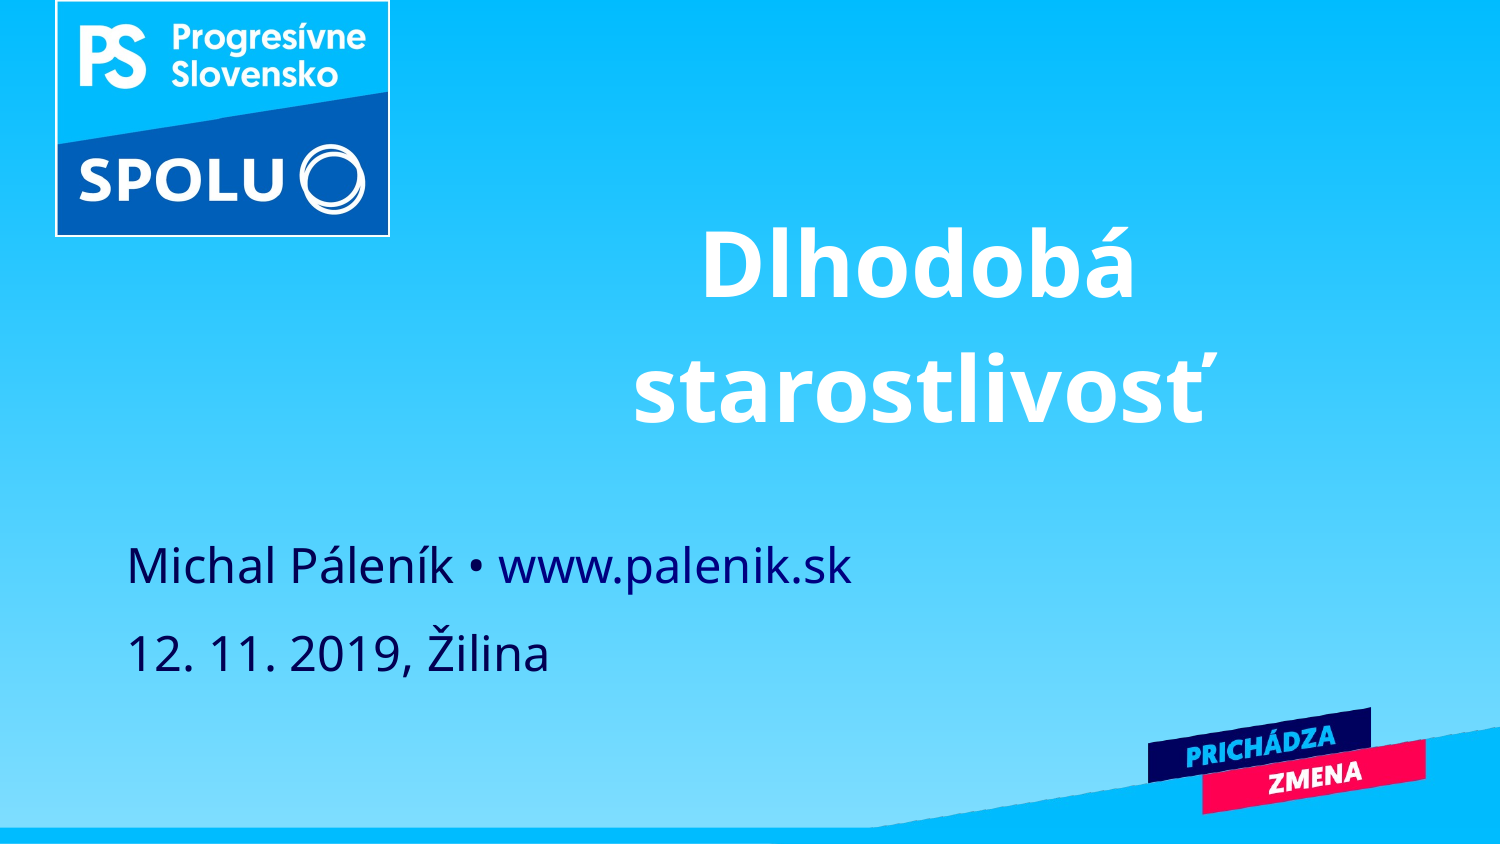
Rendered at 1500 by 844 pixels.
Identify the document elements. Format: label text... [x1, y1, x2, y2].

list Michal Páleník • www.palenik.sk 12. 11. 2019, Žilina [75, 531, 1425, 687]
title Dlhodobá starostlivosť [460, 177, 1378, 472]
picture [55, 0, 390, 237]
picture [769, 707, 1500, 827]
